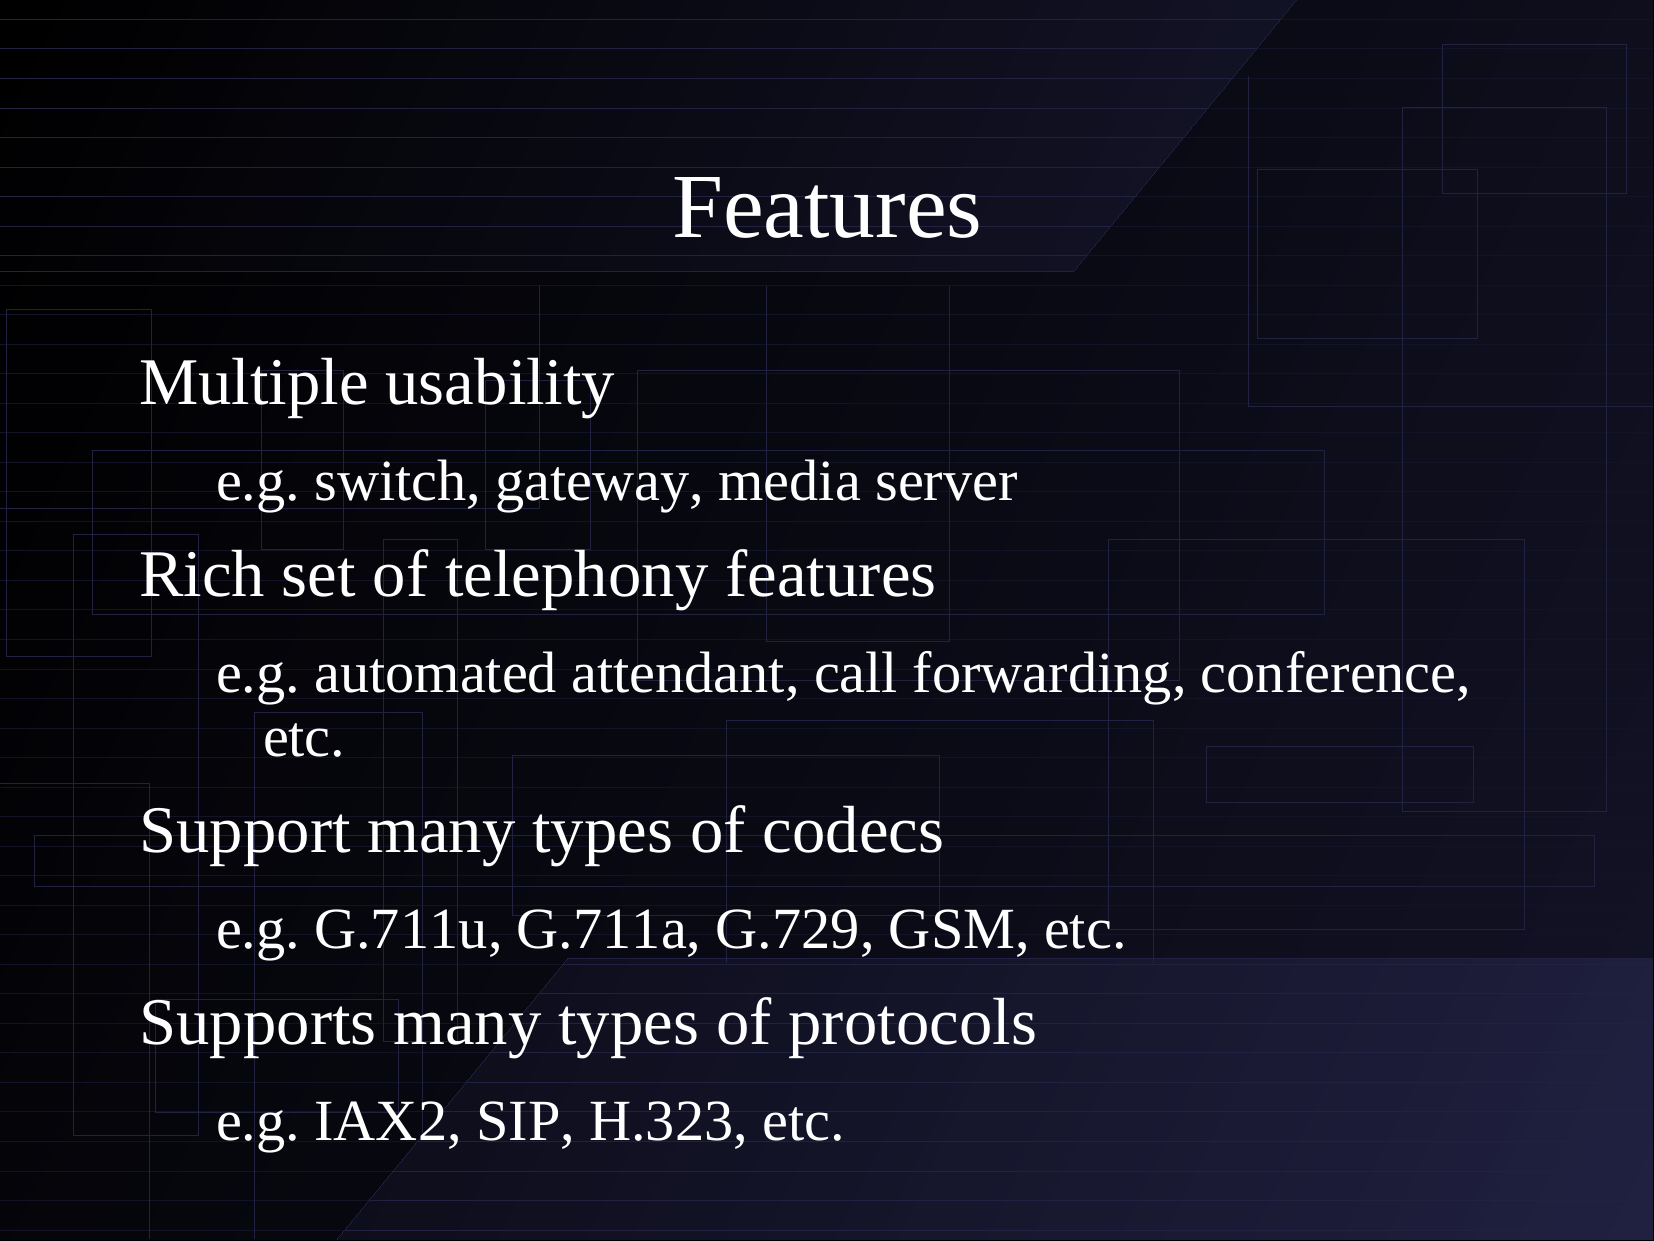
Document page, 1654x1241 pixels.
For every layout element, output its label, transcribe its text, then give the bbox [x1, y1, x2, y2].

list Multiple usability e.g. switch, gateway, media server Rich set of telephony features e.g. automated attendant, call forwarding, conference, etc. Support many types of codecs e.g. G.711u, G.711a, G.729, GSM, etc. Supports many types of protocols e.g. IAX2, SIP, H.323, etc. [121, 344, 1534, 1158]
title Features [121, 102, 1534, 311]
